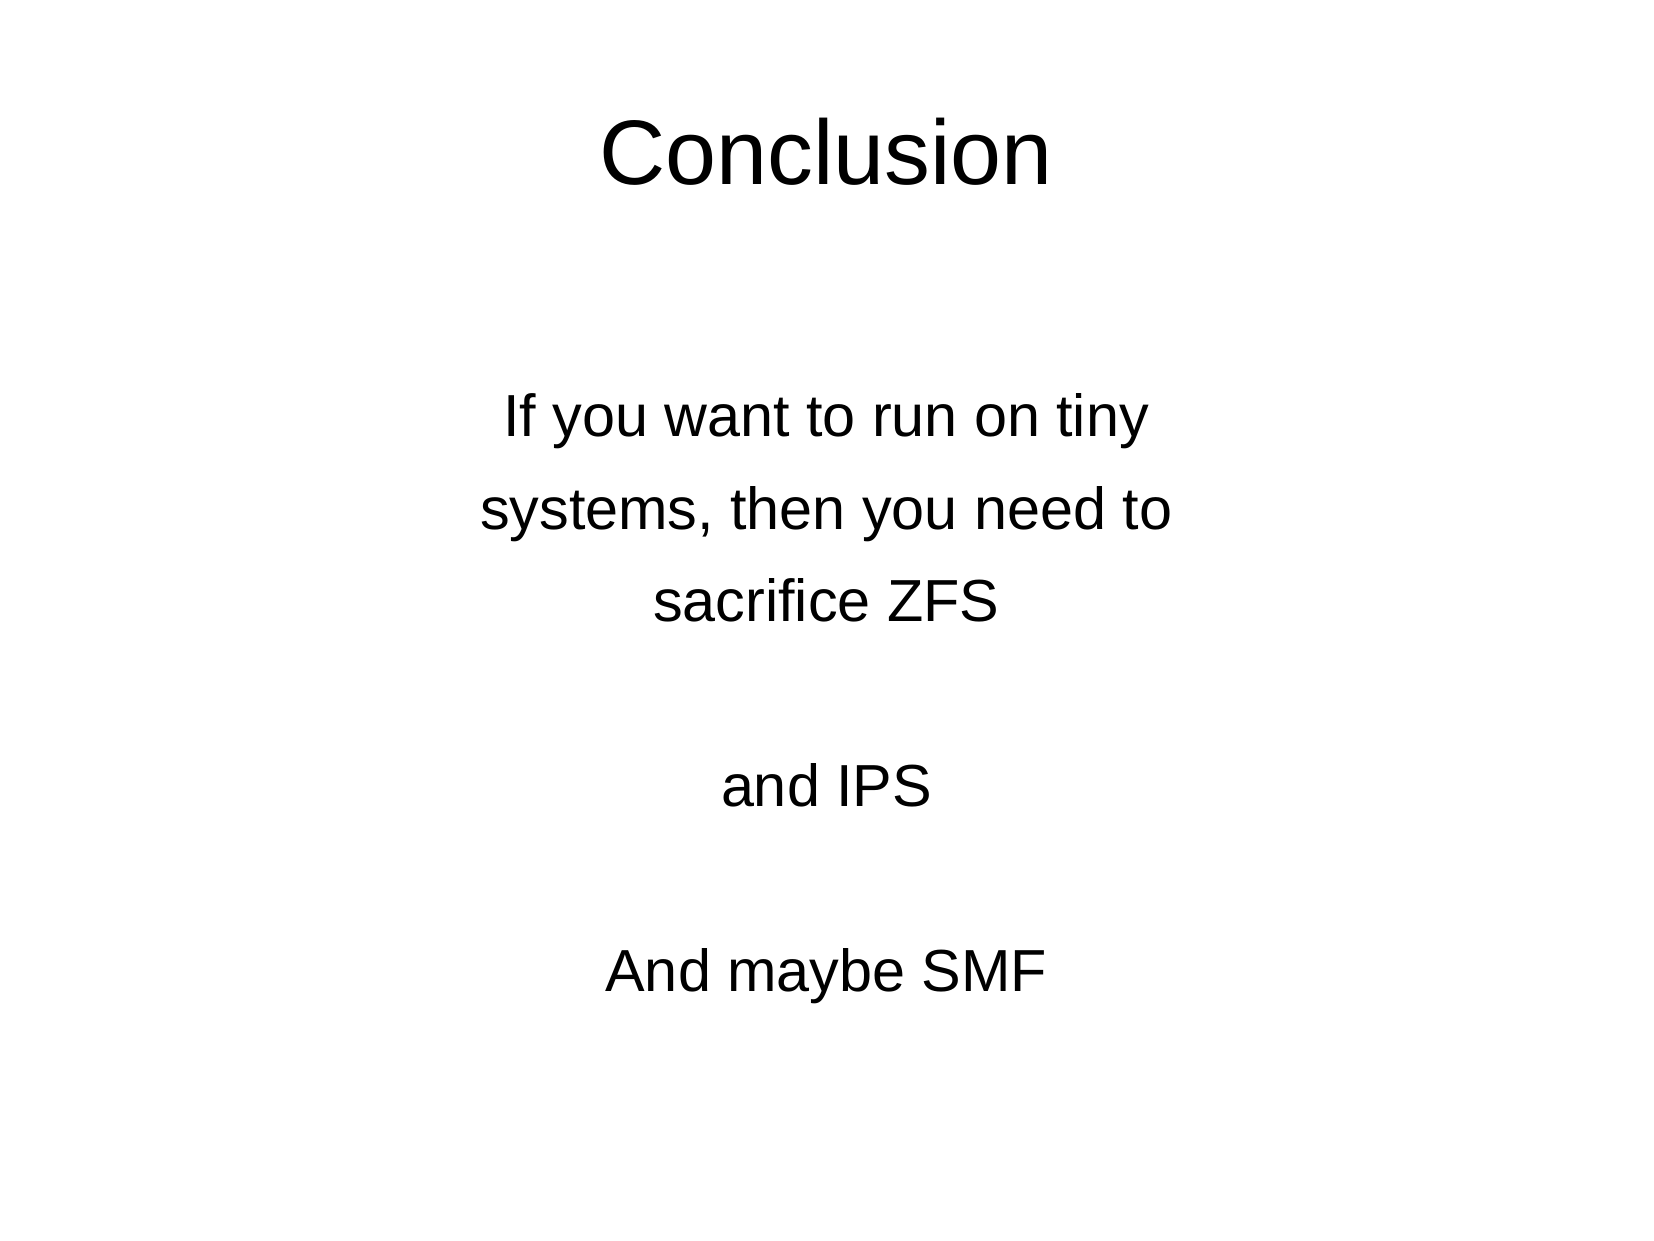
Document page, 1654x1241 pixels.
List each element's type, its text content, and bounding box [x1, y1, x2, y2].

list If you want to run on tiny systems, then you need to sacrifice ZFS and IPS And maybe SMF [82, 290, 1571, 1010]
title Conclusion [82, 49, 1571, 257]
